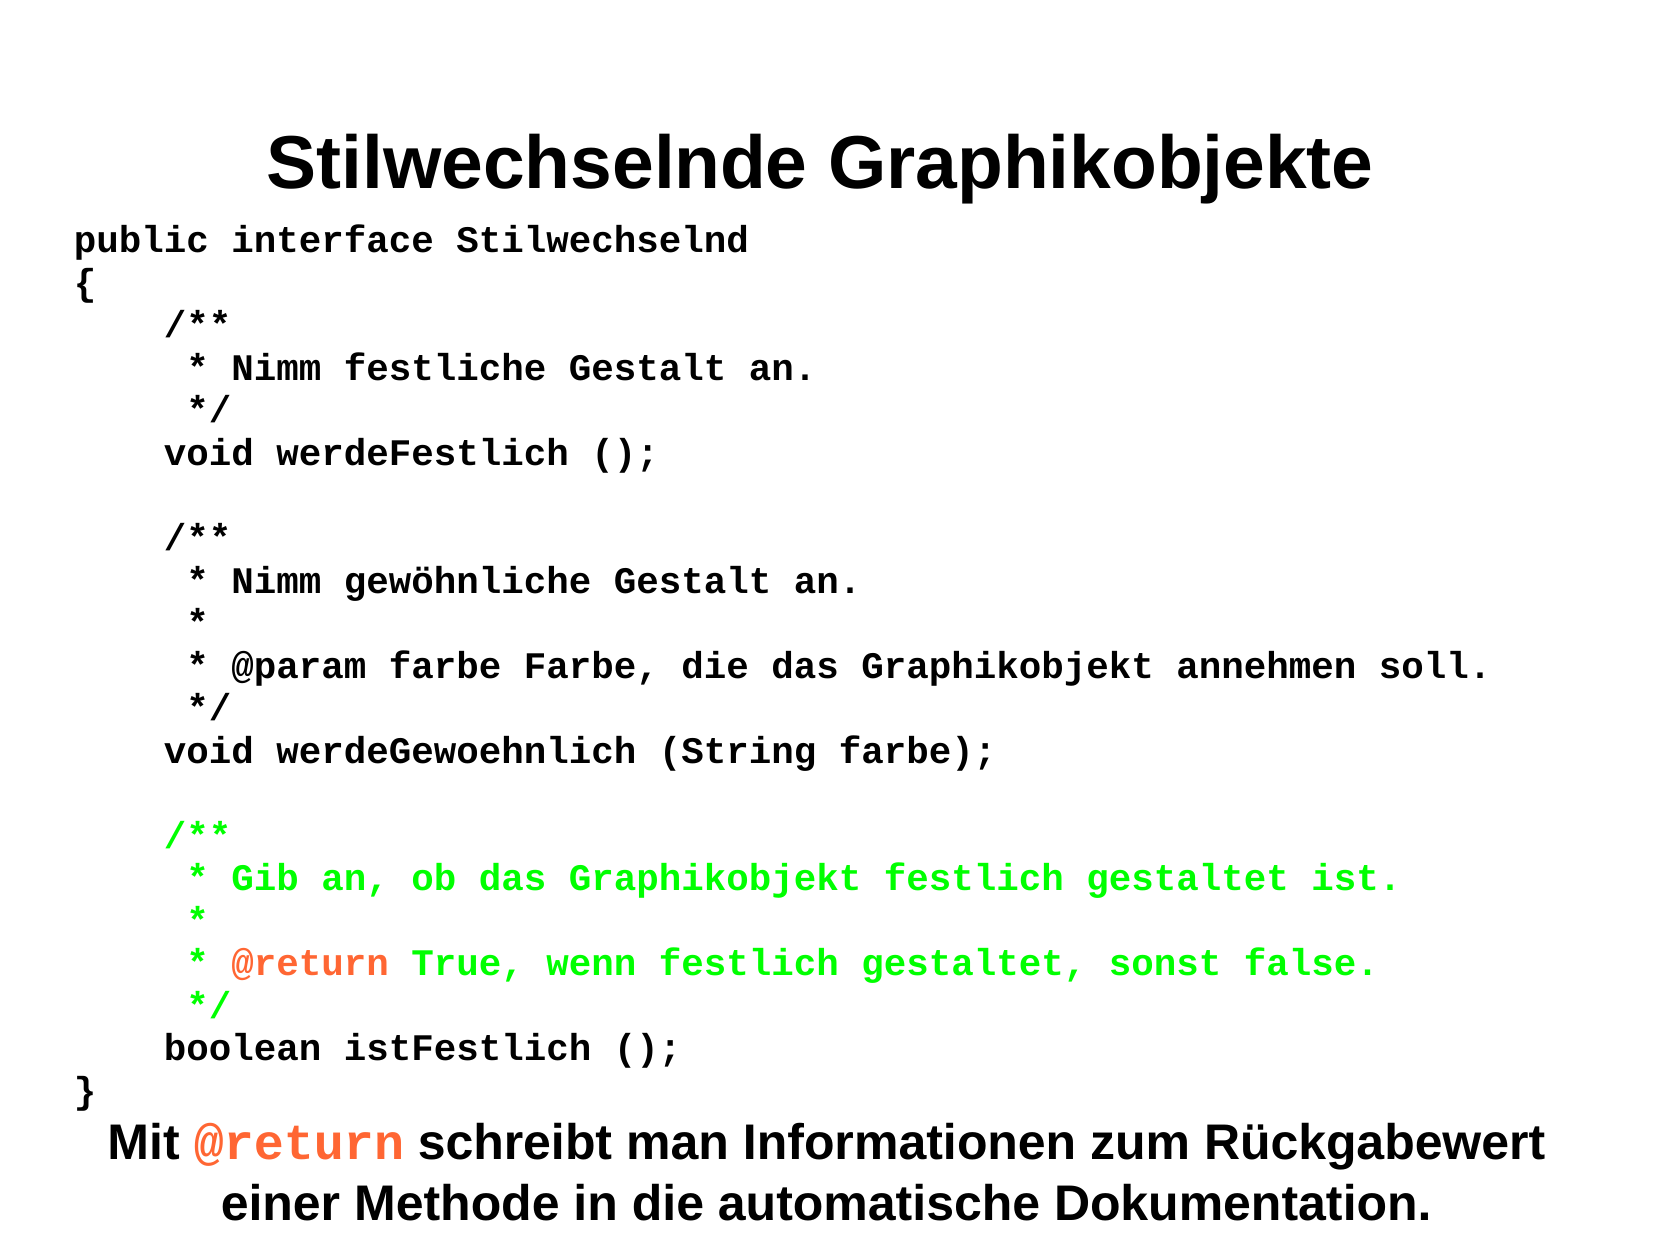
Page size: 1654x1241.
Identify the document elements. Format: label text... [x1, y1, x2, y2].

title Stilwechselnde Graphikobjekte [76, 118, 1565, 207]
text_box Mit @return schreibt man Informationen zum Rückgabewert einer Methode in die automatische Dokumentation. [59, 1123, 1595, 1241]
text_box public interface Stilwechselnd { /** * Nimm festliche Gestalt an. */ void werdeFestlich (); /** * Nimm gewöhnliche Gestalt an. * * @param farbe Farbe, die das Graphikobjekt annehmen soll. */ void werdeGewoehnlich (String farbe); /** * Gib an, ob das Graphikobjekt festlich gestaltet ist. * * @return True, wenn festlich gestaltet, sonst false. */ boolean istFestlich (); } [59, 214, 1595, 1123]
